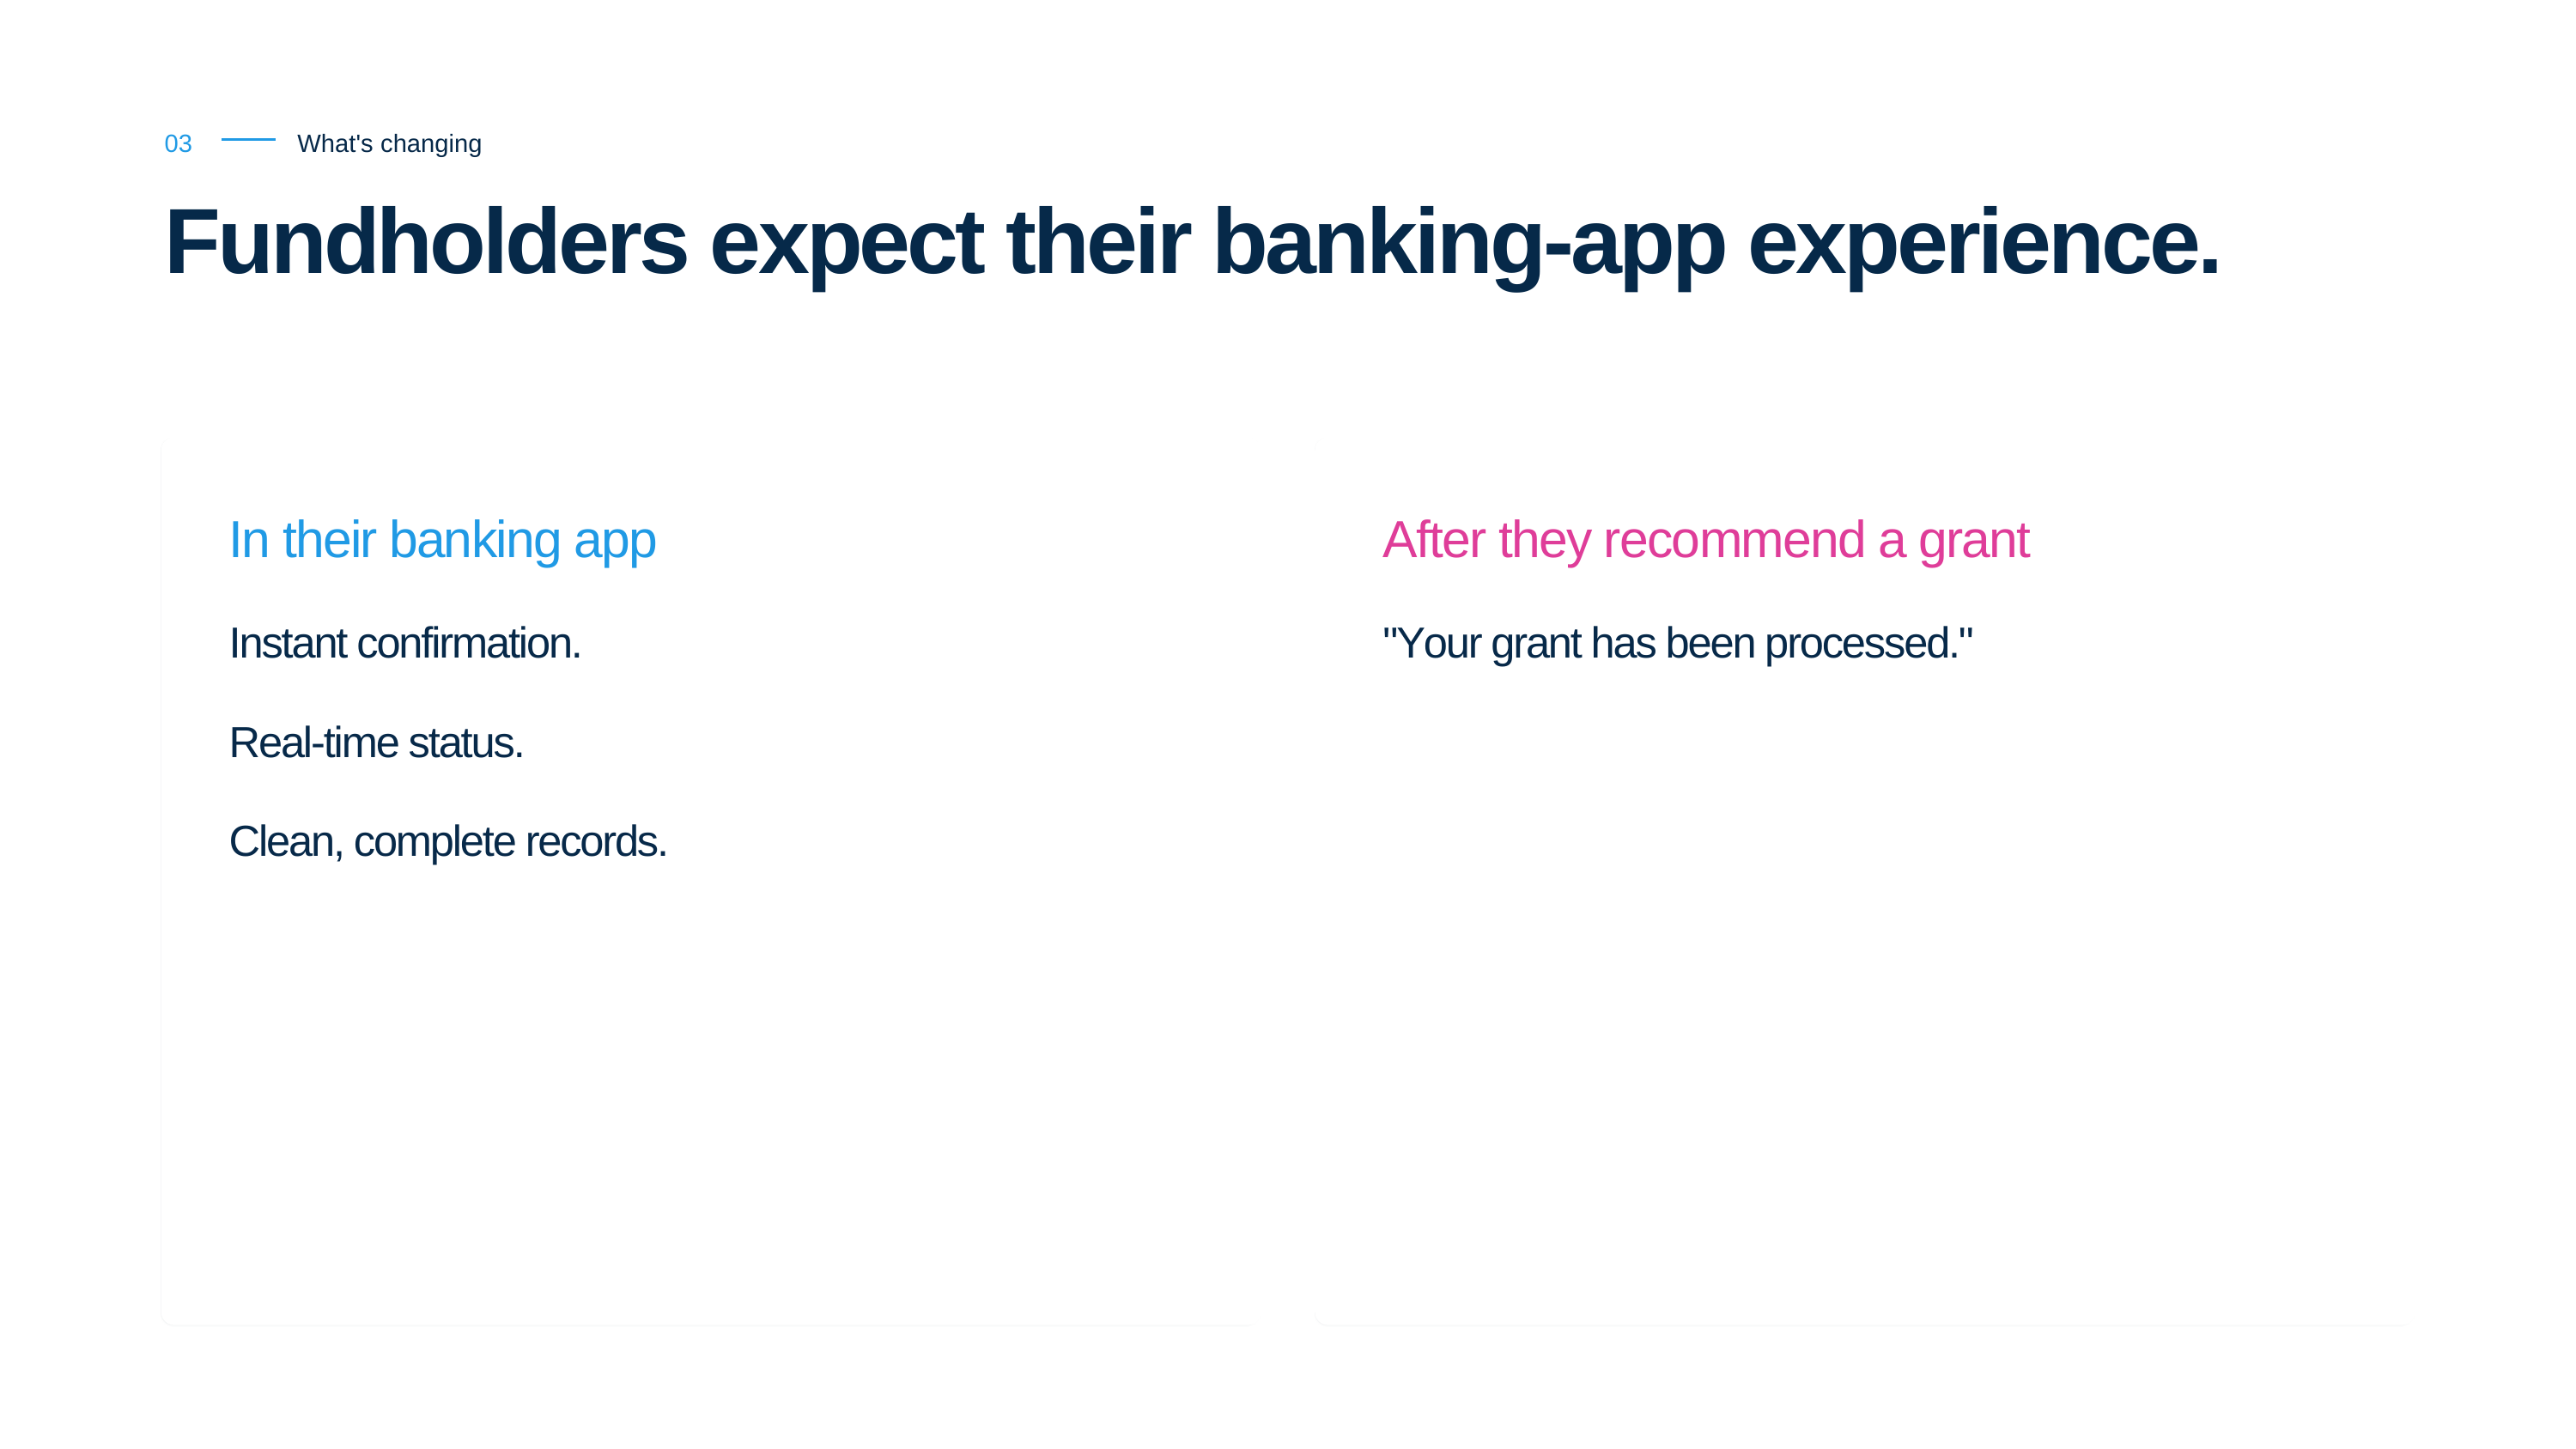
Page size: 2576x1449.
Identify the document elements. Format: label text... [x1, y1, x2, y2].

text_box Clean, complete records. [225, 793, 1294, 870]
text_box What's changing [294, 123, 574, 161]
text_box Fundholders expect their banking-app experience. [161, 177, 2234, 381]
text_box Real-time status. [225, 694, 1294, 770]
text_box 03 [161, 123, 214, 161]
text_box In their banking app [225, 501, 1294, 572]
text_box "Your grant has been processed." [1379, 595, 2448, 671]
text_box Instant confirmation. [225, 595, 1294, 671]
text_box [1315, 437, 2415, 1325]
text_box [161, 437, 1261, 1325]
text_box After they recommend a grant [1379, 501, 2448, 572]
